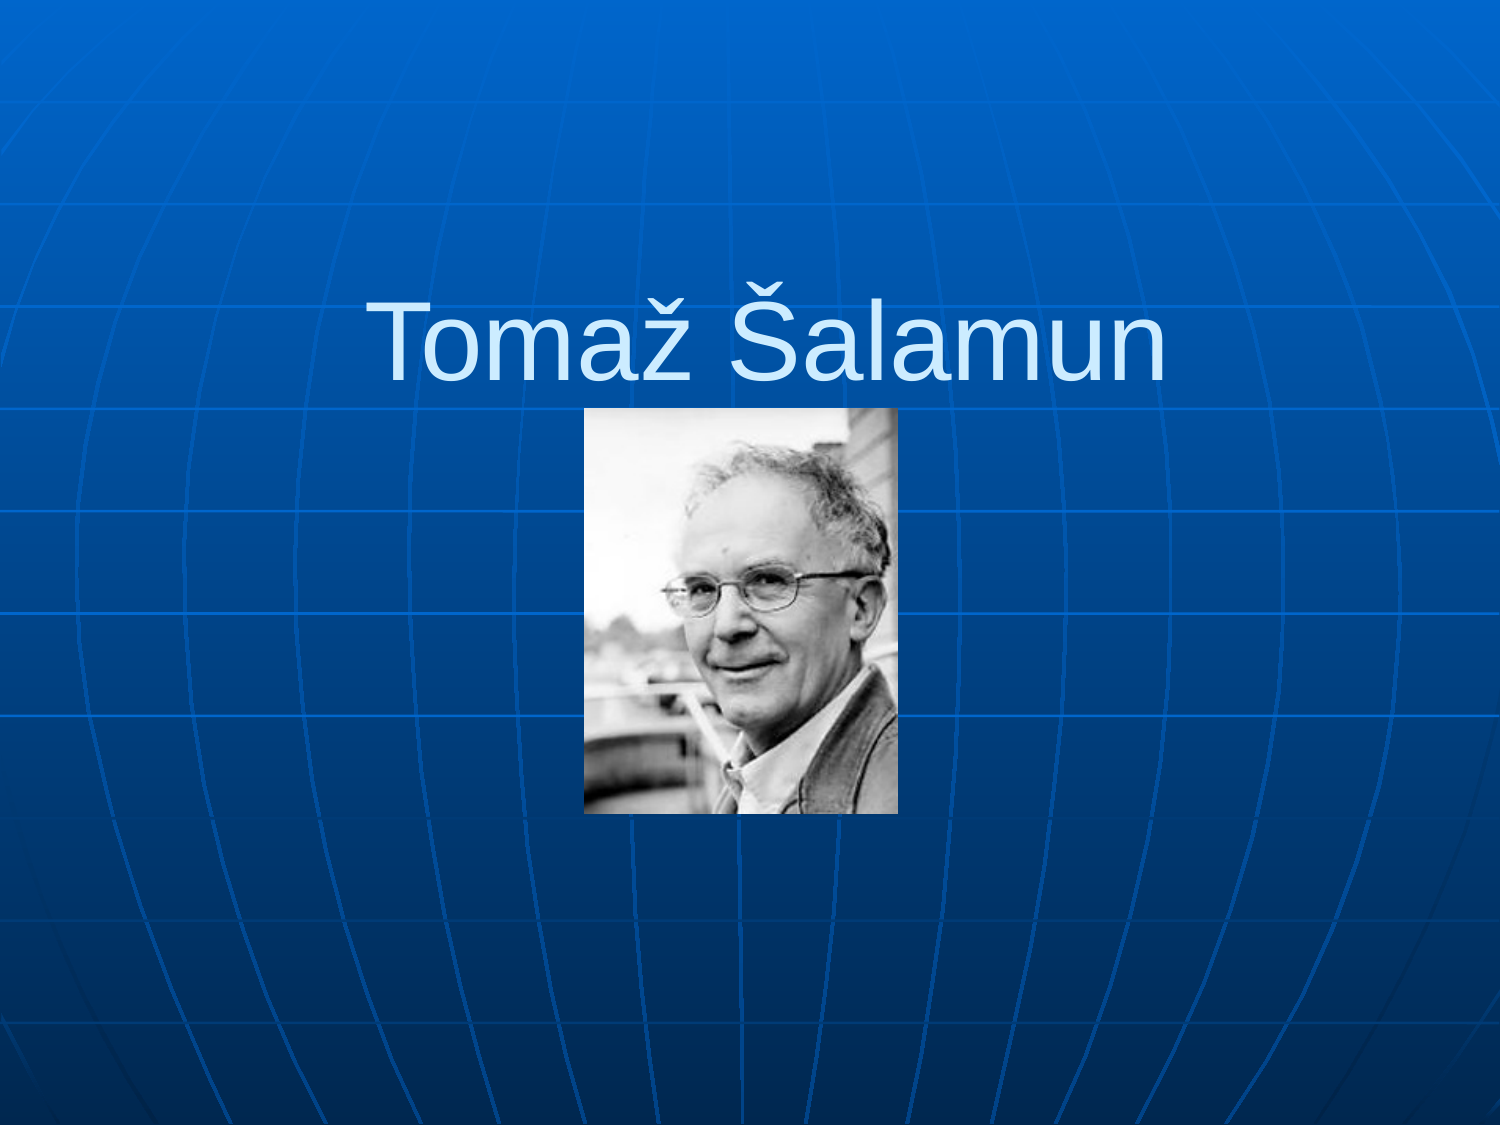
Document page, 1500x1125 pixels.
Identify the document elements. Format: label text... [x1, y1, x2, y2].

title Tomaž Šalamun [218, 208, 1317, 411]
picture [584, 408, 898, 814]
